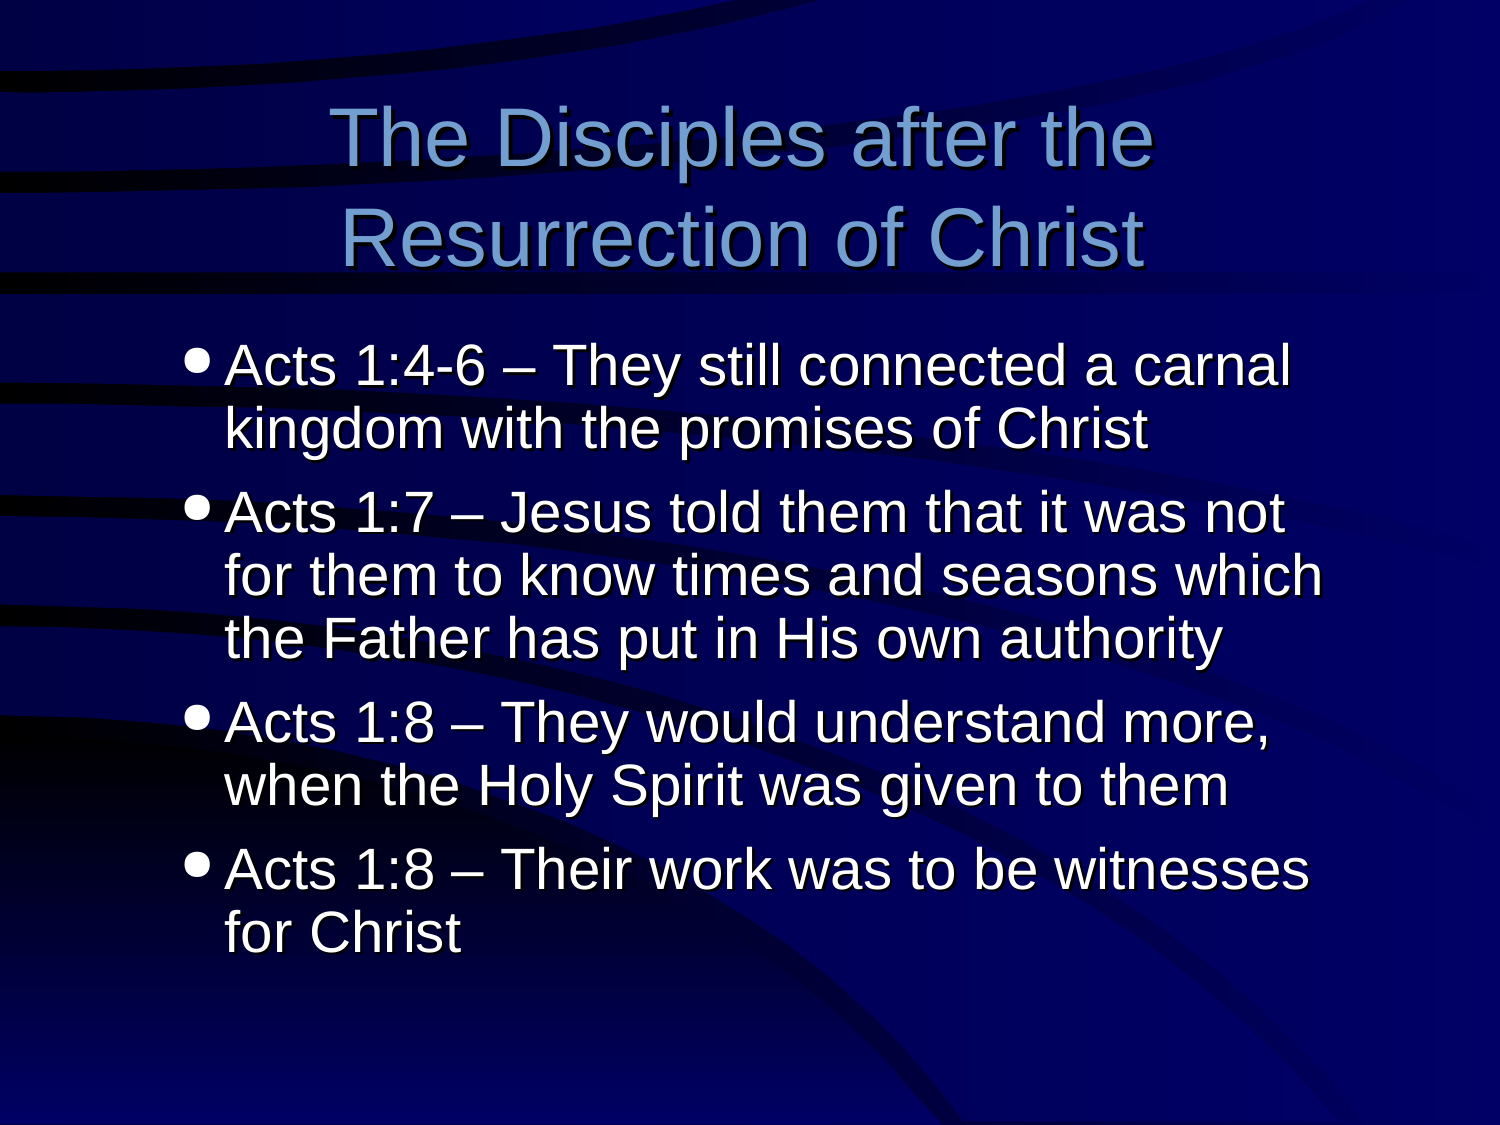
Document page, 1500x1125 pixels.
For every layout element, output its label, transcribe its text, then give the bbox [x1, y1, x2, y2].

text_box Acts 1:4-6 – They still connected a carnal kingdom with the promises of Christ Acts 1:7 – Jesus told them that it was not for them to know times and seasons which the Father has put in His own authority Acts 1:8 – They would understand more, when the Holy Spirit was given to them Acts 1:8 – Their work was to be witnesses for Christ [165, 327, 1351, 980]
text_box The Disciples after the Resurrection of Christ [150, 75, 1336, 291]
